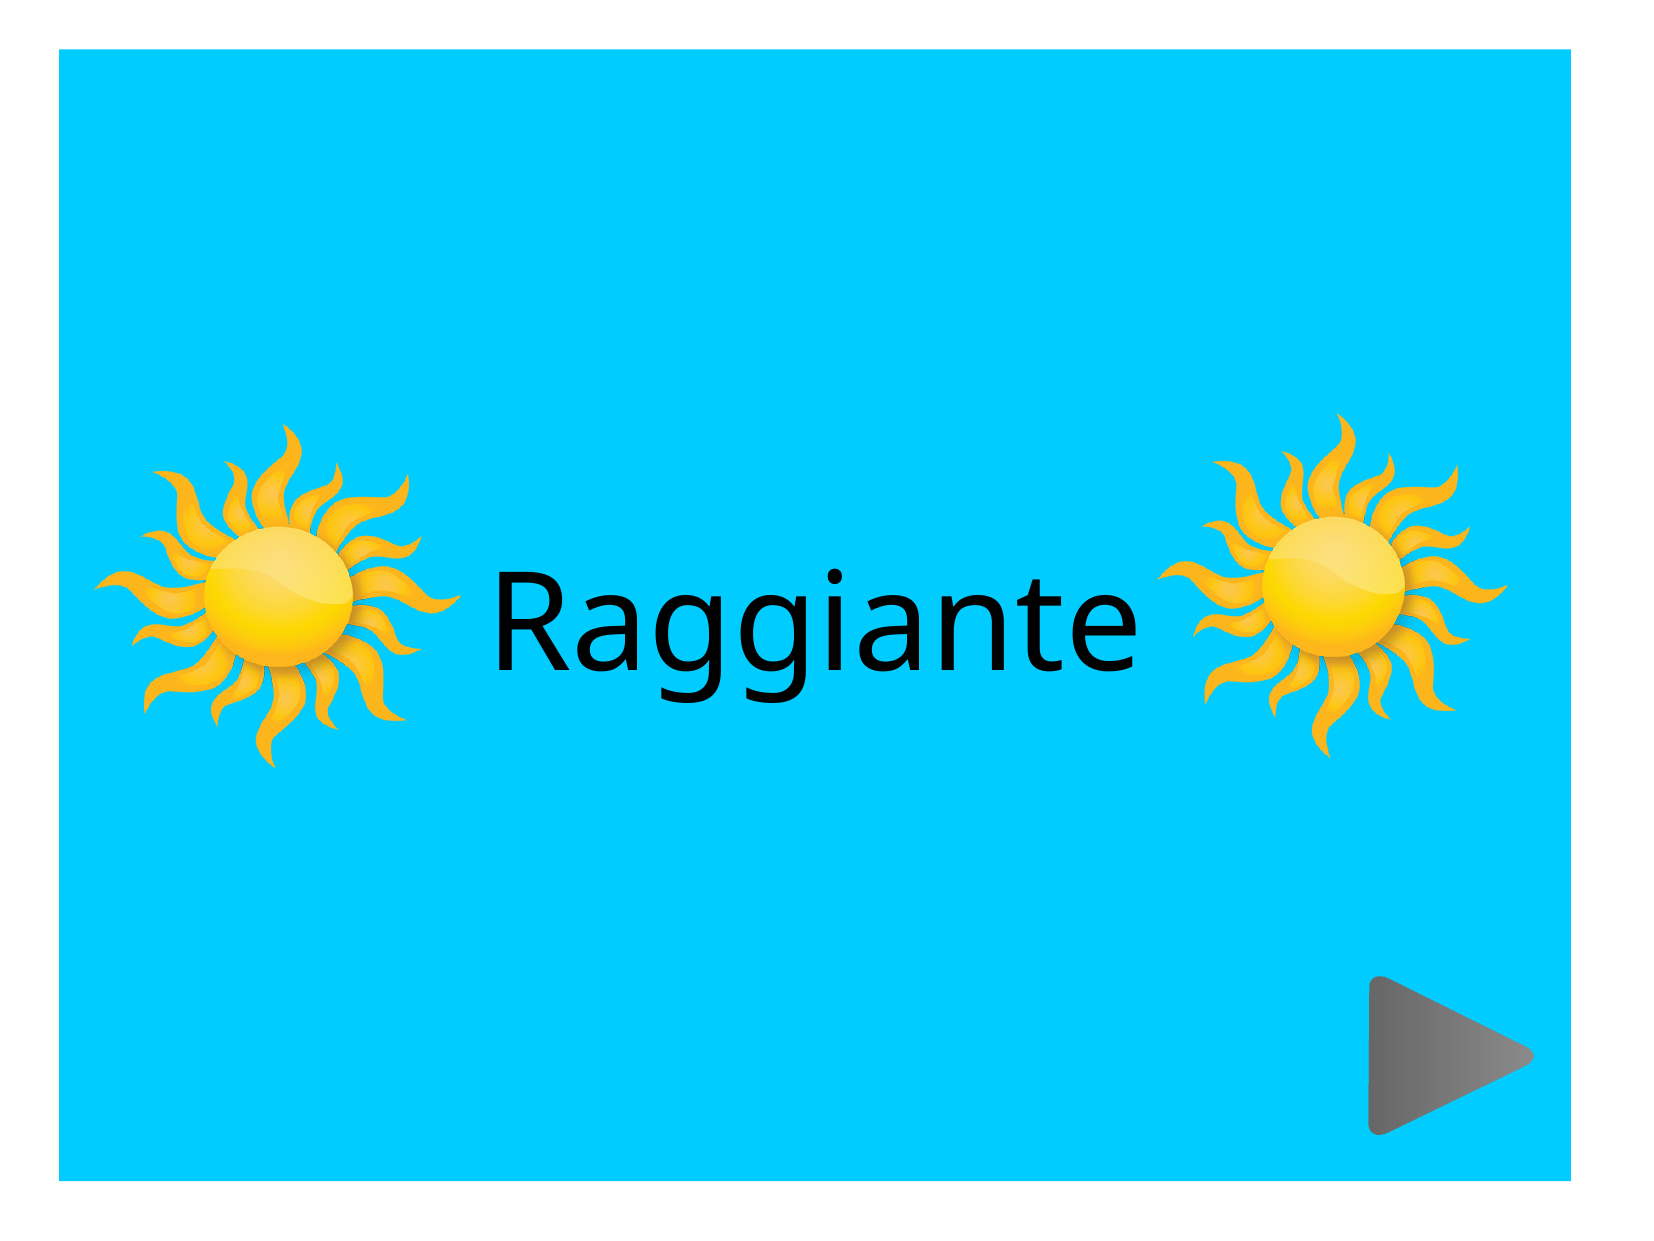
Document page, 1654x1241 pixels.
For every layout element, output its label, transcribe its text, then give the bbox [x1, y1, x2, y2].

picture [1369, 977, 1533, 1134]
title Raggiante [59, 49, 1571, 1182]
picture [1160, 415, 1506, 755]
picture [97, 426, 459, 766]
